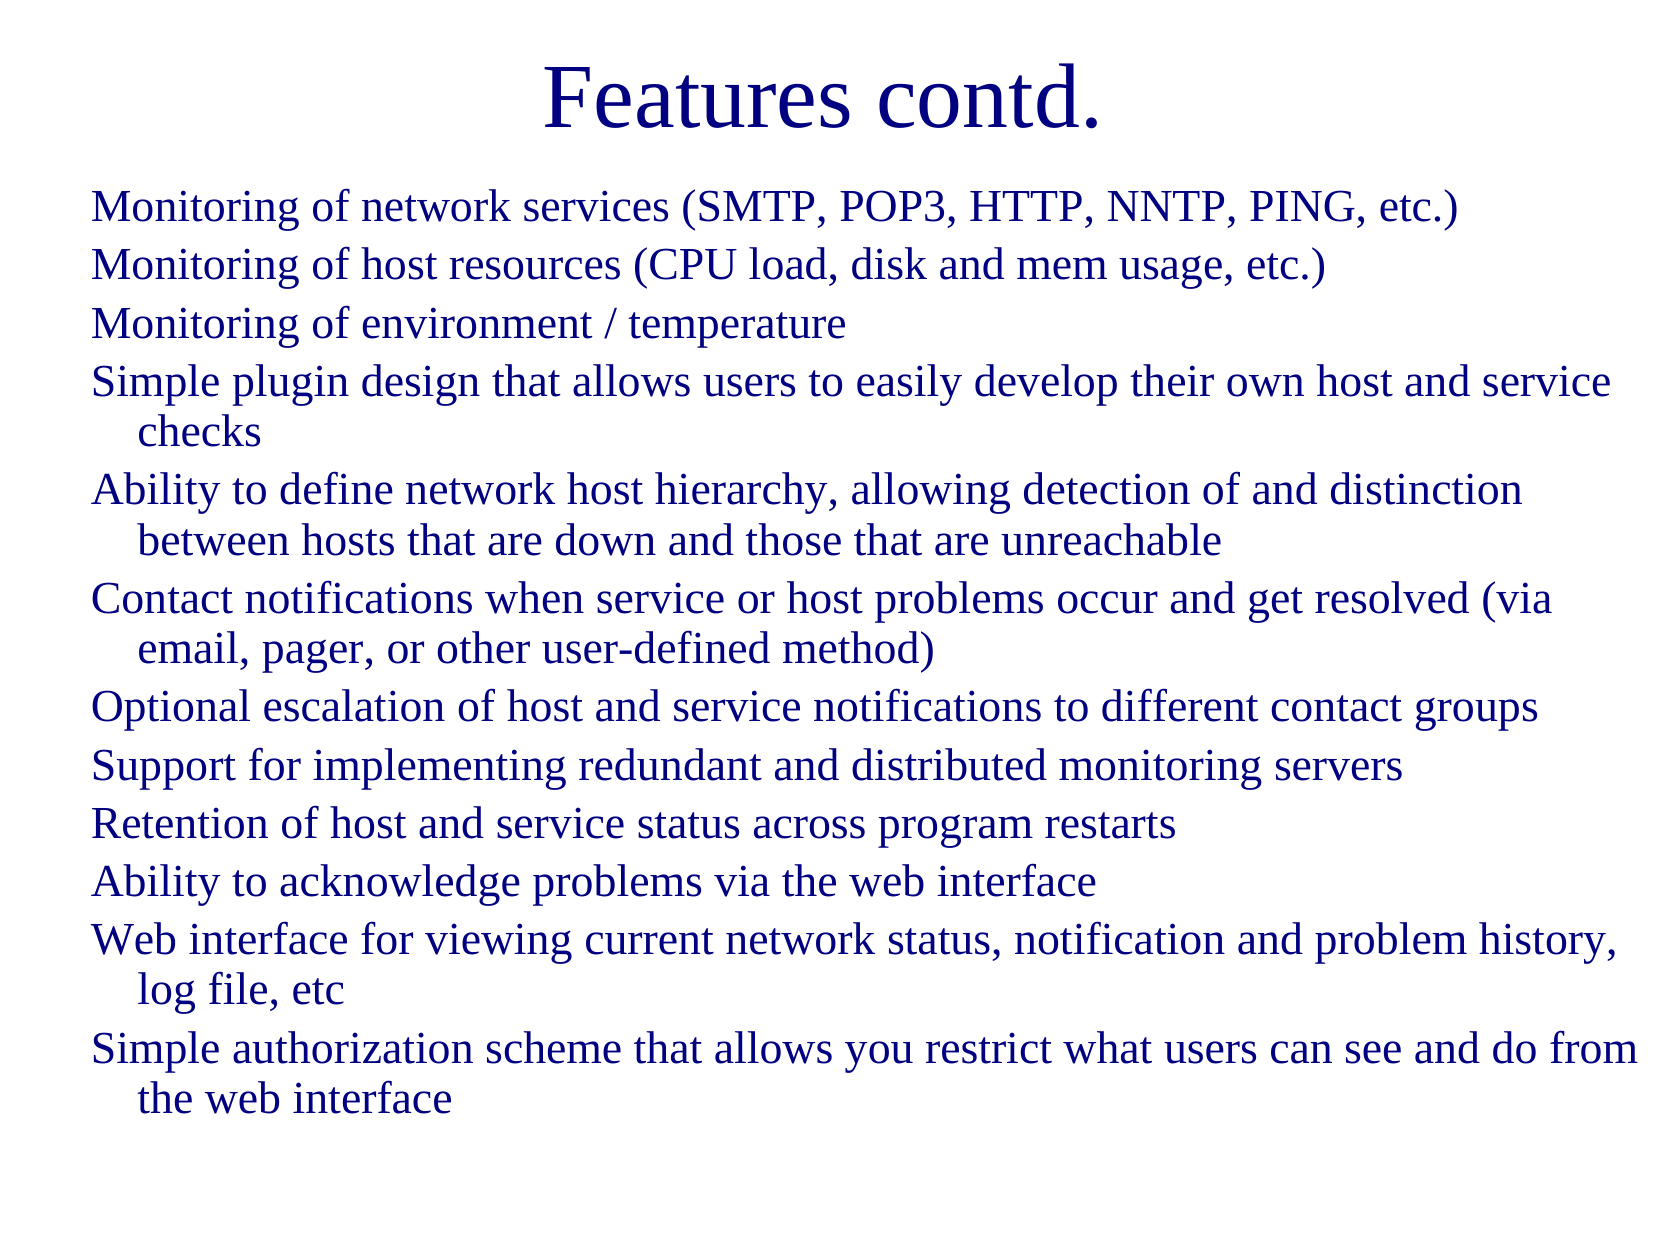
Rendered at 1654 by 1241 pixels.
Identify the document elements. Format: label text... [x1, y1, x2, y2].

title Features contd. [116, 24, 1531, 127]
list Monitoring of network services (SMTP, POP3, HTTP, NNTP, PING, etc.) Monitoring of host resources (CPU load, disk and mem usage, etc.) Monitoring of environment / temperature Simple plugin design that allows users to easily develop their own host and service checks Ability to define network host hierarchy, allowing detection of and distinction between hosts that are down and those that are unreachable Contact notifications when service or host problems occur and get resolved (via email, pager, or other user-defined method) Optional escalation of host and service notifications to different contact groups Support for implementing redundant and distributed monitoring servers Retention of host and service status across program restarts Ability to acknowledge problems via the web interface Web interface for viewing current network status, notification and problem history, log file, etc Simple authorization scheme that allows you restrict what users can see and do from the web interface [15, 127, 1654, 1241]
